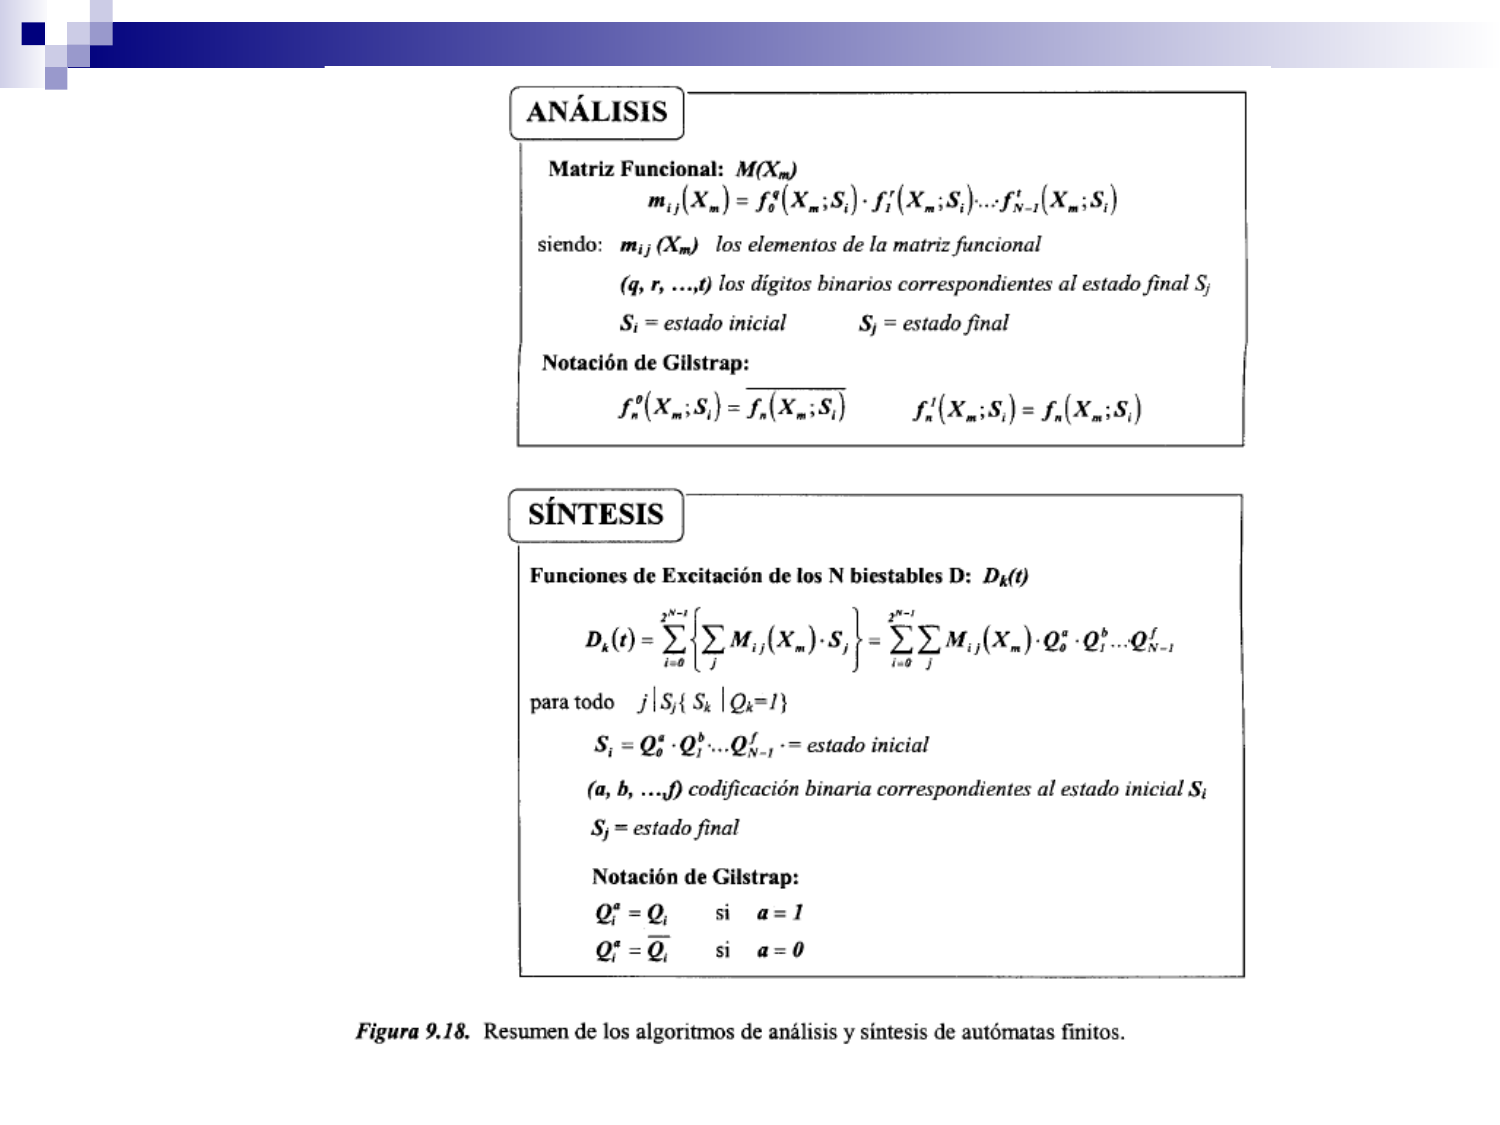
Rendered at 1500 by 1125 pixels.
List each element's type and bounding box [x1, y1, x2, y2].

picture [324, 66, 1271, 1059]
